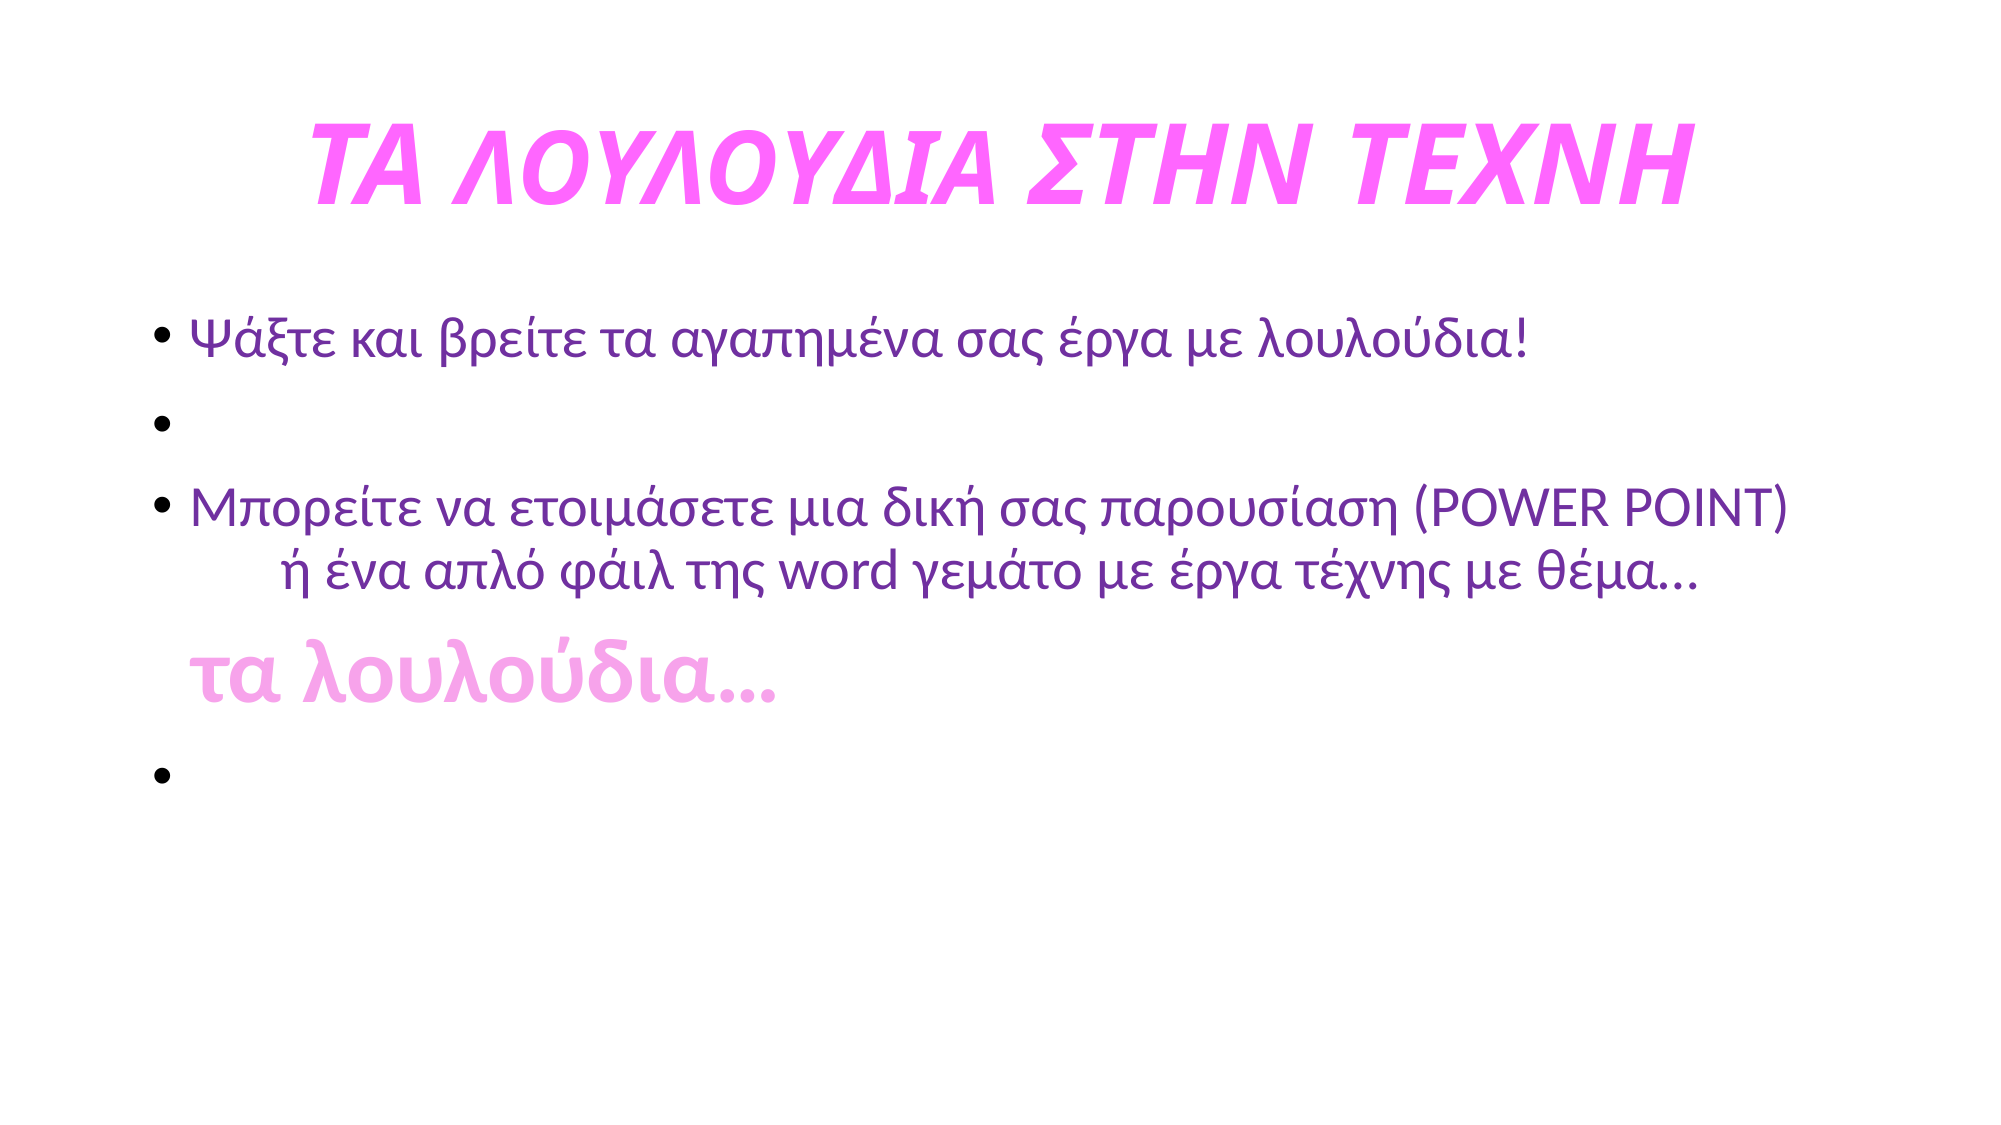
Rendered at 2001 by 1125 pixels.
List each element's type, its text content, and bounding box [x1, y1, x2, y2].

title ΤΑ ΛΟΥΛΟΥΔΙΑ ΣΤΗΝ ΤΕΧΝΗ [137, 59, 1863, 278]
list Ψάξτε και βρείτε τα αγαπημένα σας έργα με λουλούδια! Μπορείτε να ετοιμάσετε μια δική σας παρουσίαση (POWER POINT) ή ένα απλό φάιλ της word γεμάτο με έργα τέχνης με θέμα… τα λουλούδια… [137, 299, 1863, 1014]
